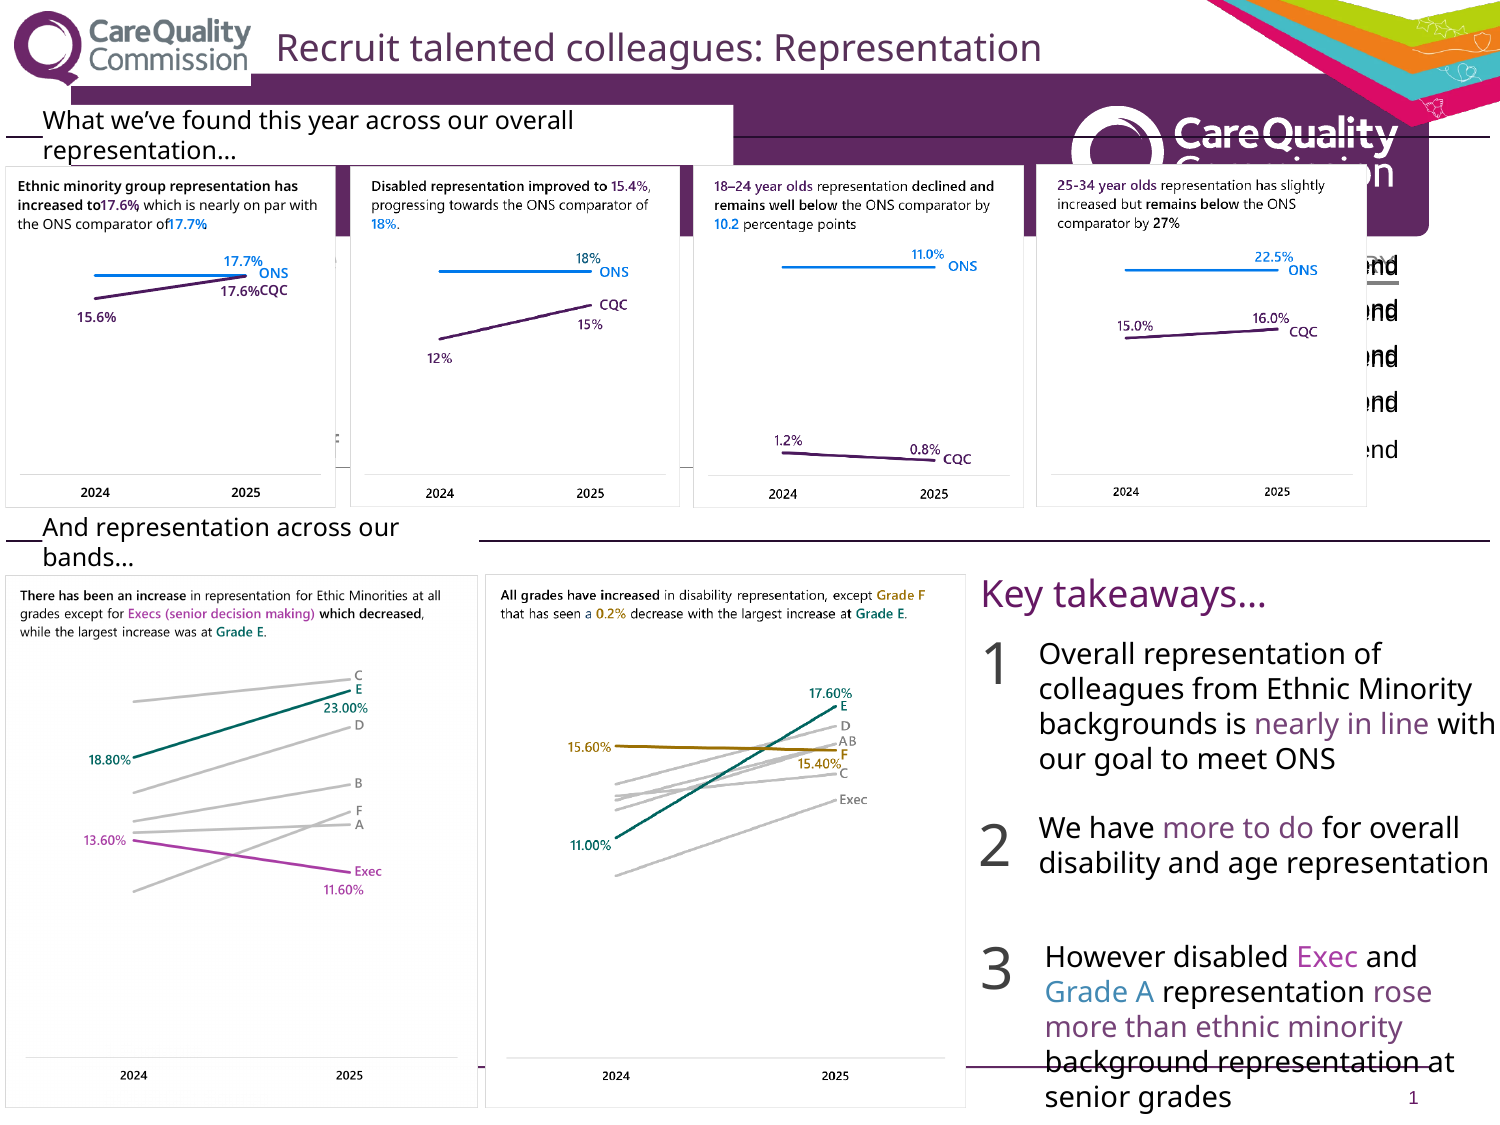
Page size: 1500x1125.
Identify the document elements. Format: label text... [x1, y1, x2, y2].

text_box Overall representation of colleagues from Ethnic Minority backgrounds is nearly in line with our goal to meet ONS [1023, 627, 1500, 785]
text_box We have more to do for overall disability and age representation [1023, 802, 1500, 888]
text_box 1 [966, 618, 1038, 705]
title What we’ve found this year across our overall representation… [42, 118, 734, 152]
text_box 2 [966, 800, 1037, 886]
picture [485, 574, 966, 1108]
picture [693, 165, 1024, 508]
picture [1206, 0, 1500, 127]
text_box Key takeaways… [965, 562, 1406, 624]
picture [1036, 164, 1367, 507]
text_box And representation across our bands… [42, 524, 479, 559]
picture [5, 575, 478, 1109]
picture [350, 166, 680, 507]
picture [5, 166, 336, 508]
text_box Recruit talented colleagues: Representation [260, 16, 1119, 78]
text_box However disabled Exec and Grade A representation rose more than ethnic minority background representation at senior grades [1029, 930, 1500, 1088]
picture [14, 11, 251, 87]
text_box 3 [966, 923, 1038, 1010]
